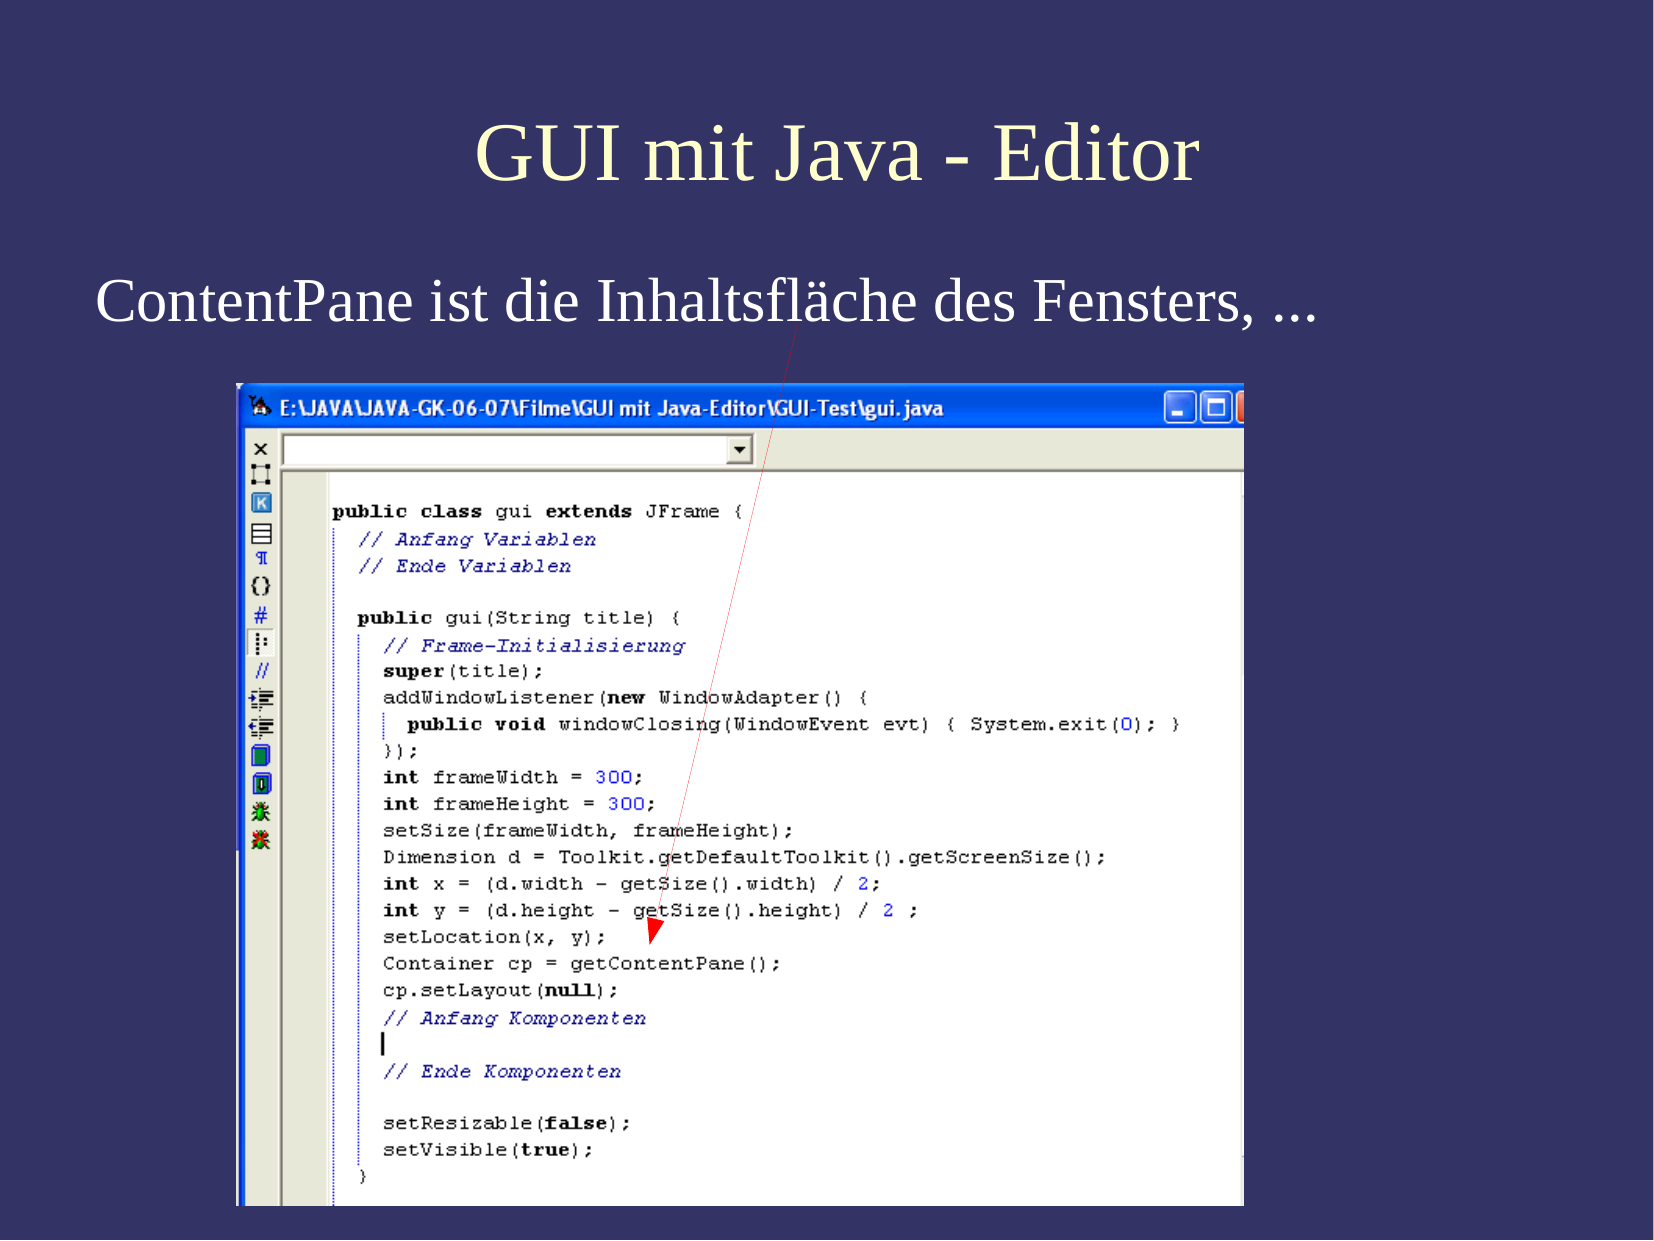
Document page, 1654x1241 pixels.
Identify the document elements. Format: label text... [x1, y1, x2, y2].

list ContentPane ist die Inhaltsfläche des Fensters, ... [77, 265, 1579, 1214]
picture [236, 383, 1244, 1206]
title GUI mit Java - Editor [54, 44, 1622, 260]
